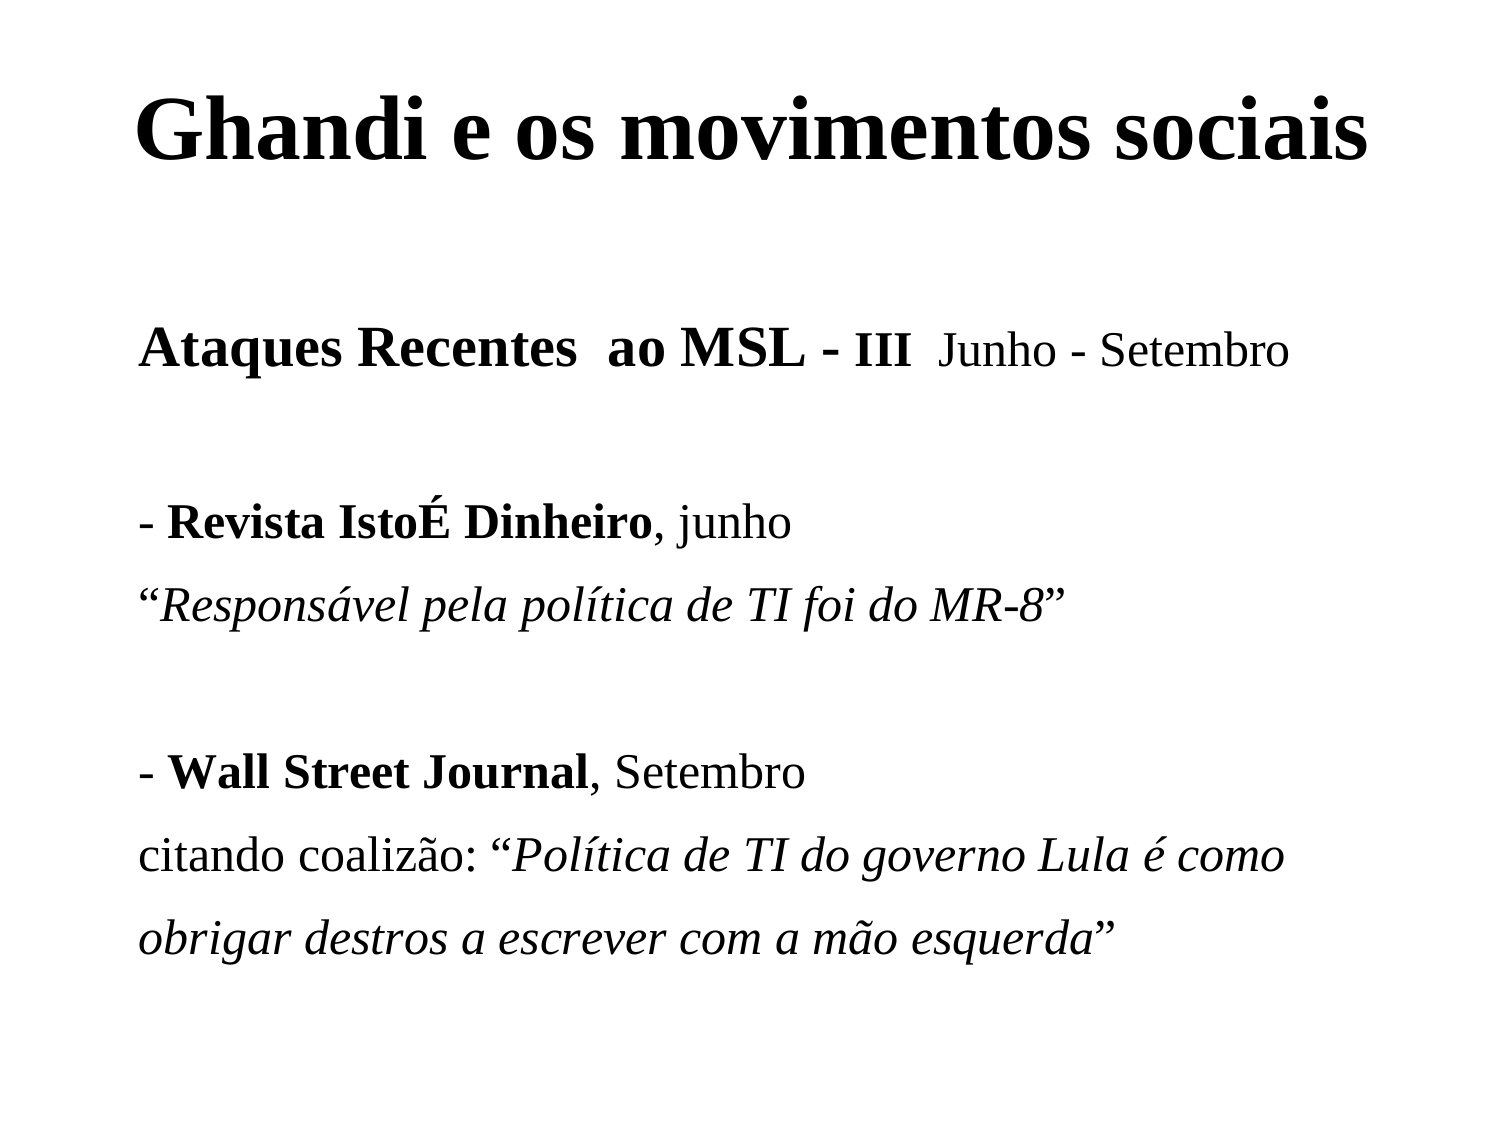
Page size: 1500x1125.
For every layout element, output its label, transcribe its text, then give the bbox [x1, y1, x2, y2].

text_box Ataques Recentes ao MSL - III Junho - Setembro - Revista IstoÉ Dinheiro, junho “Responsável pela política de TI foi do MR-8” - Wall Street Journal, Setembro citando coalizão: “Política de TI do governo Lula é como obrigar destros a escrever com a mão esquerda” [123, 283, 1400, 974]
title Ghandi e os movimentos sociais [87, 52, 1416, 307]
